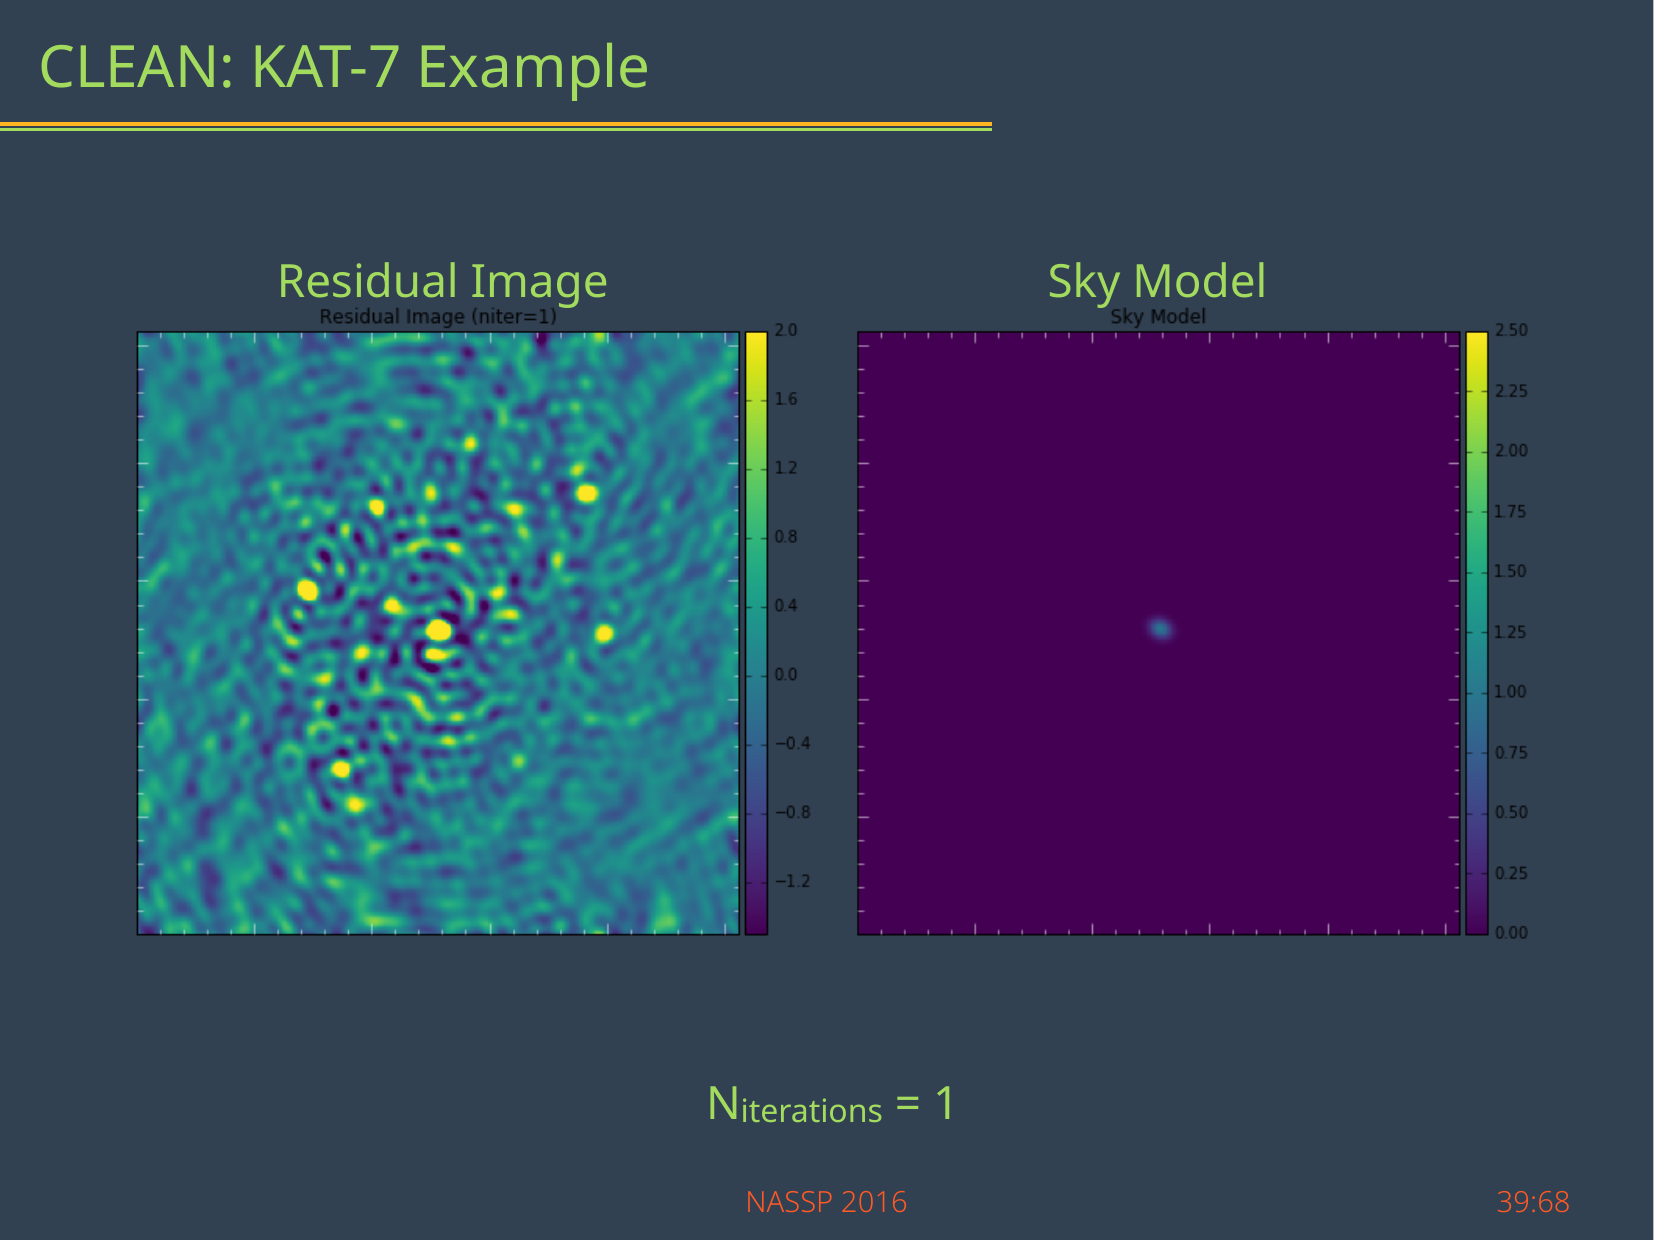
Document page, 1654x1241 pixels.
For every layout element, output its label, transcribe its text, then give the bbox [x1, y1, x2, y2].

text_box Sky Model [927, 241, 1388, 297]
picture [126, 297, 1539, 953]
text_box Residual Image [212, 241, 674, 297]
text_box Niterations = 1 [602, 1062, 1063, 1144]
text_box CLEAN: KAT-7 Example [23, 17, 1063, 103]
